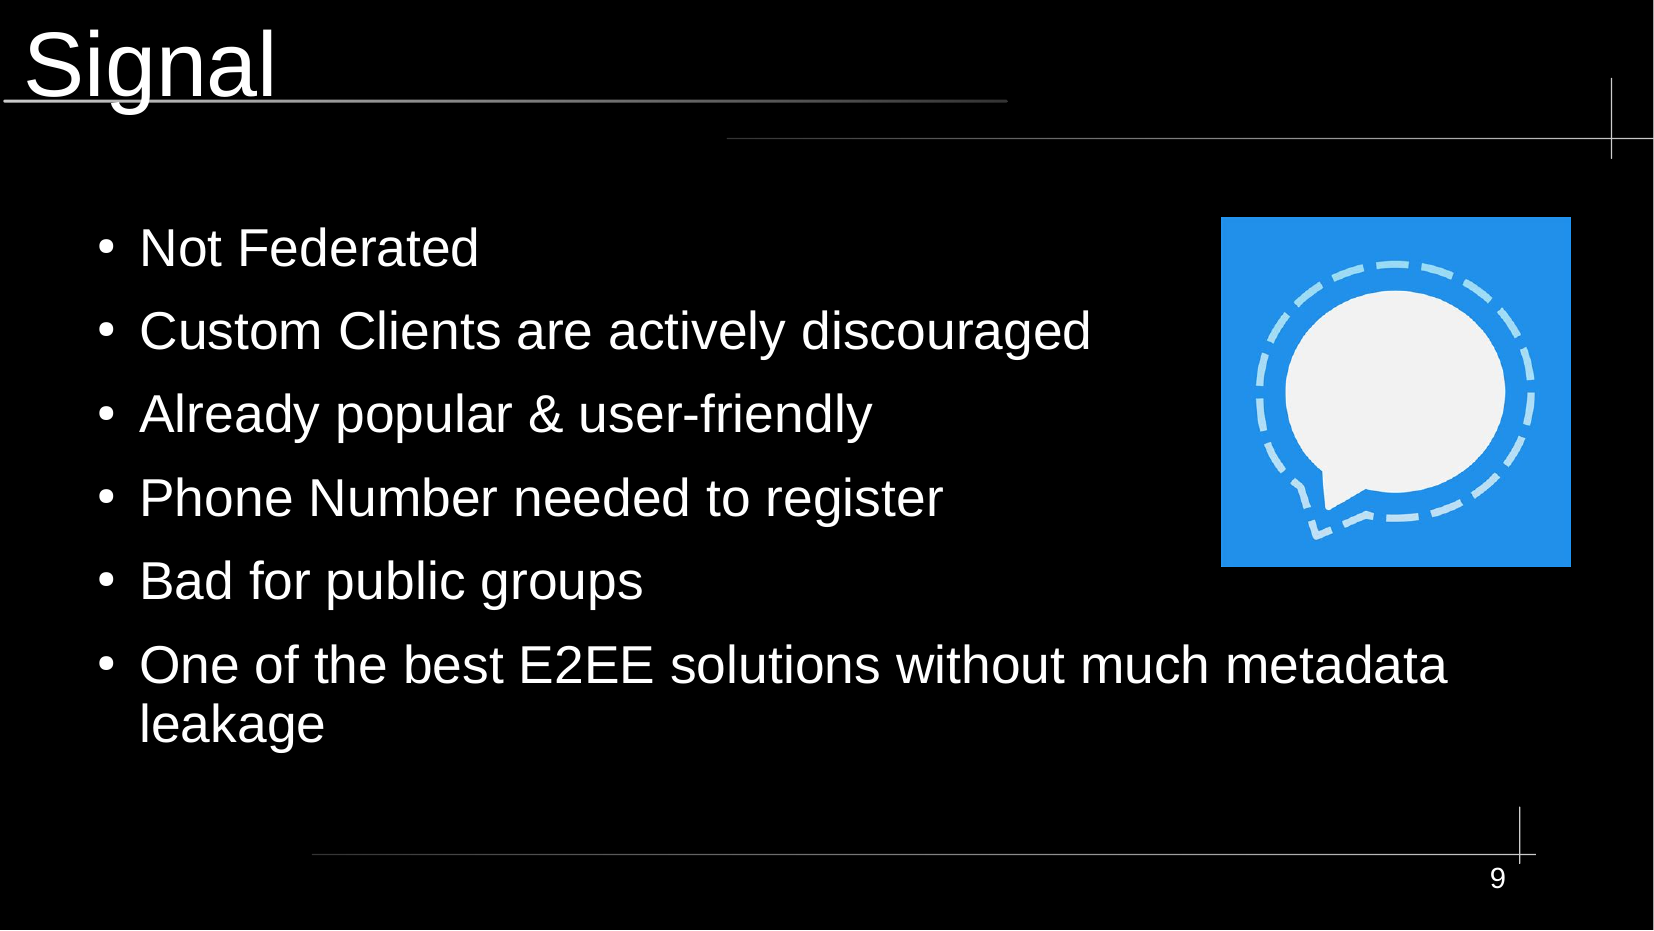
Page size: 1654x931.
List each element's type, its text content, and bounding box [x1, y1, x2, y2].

picture [1221, 217, 1571, 568]
list Not Federated Custom Clients are actively discouraged Already popular & user-friendly Phone Number needed to register Bad for public groups One of the best E2EE solutions without much metadata leakage [82, 217, 1571, 758]
title Signal [23, 11, 1589, 119]
